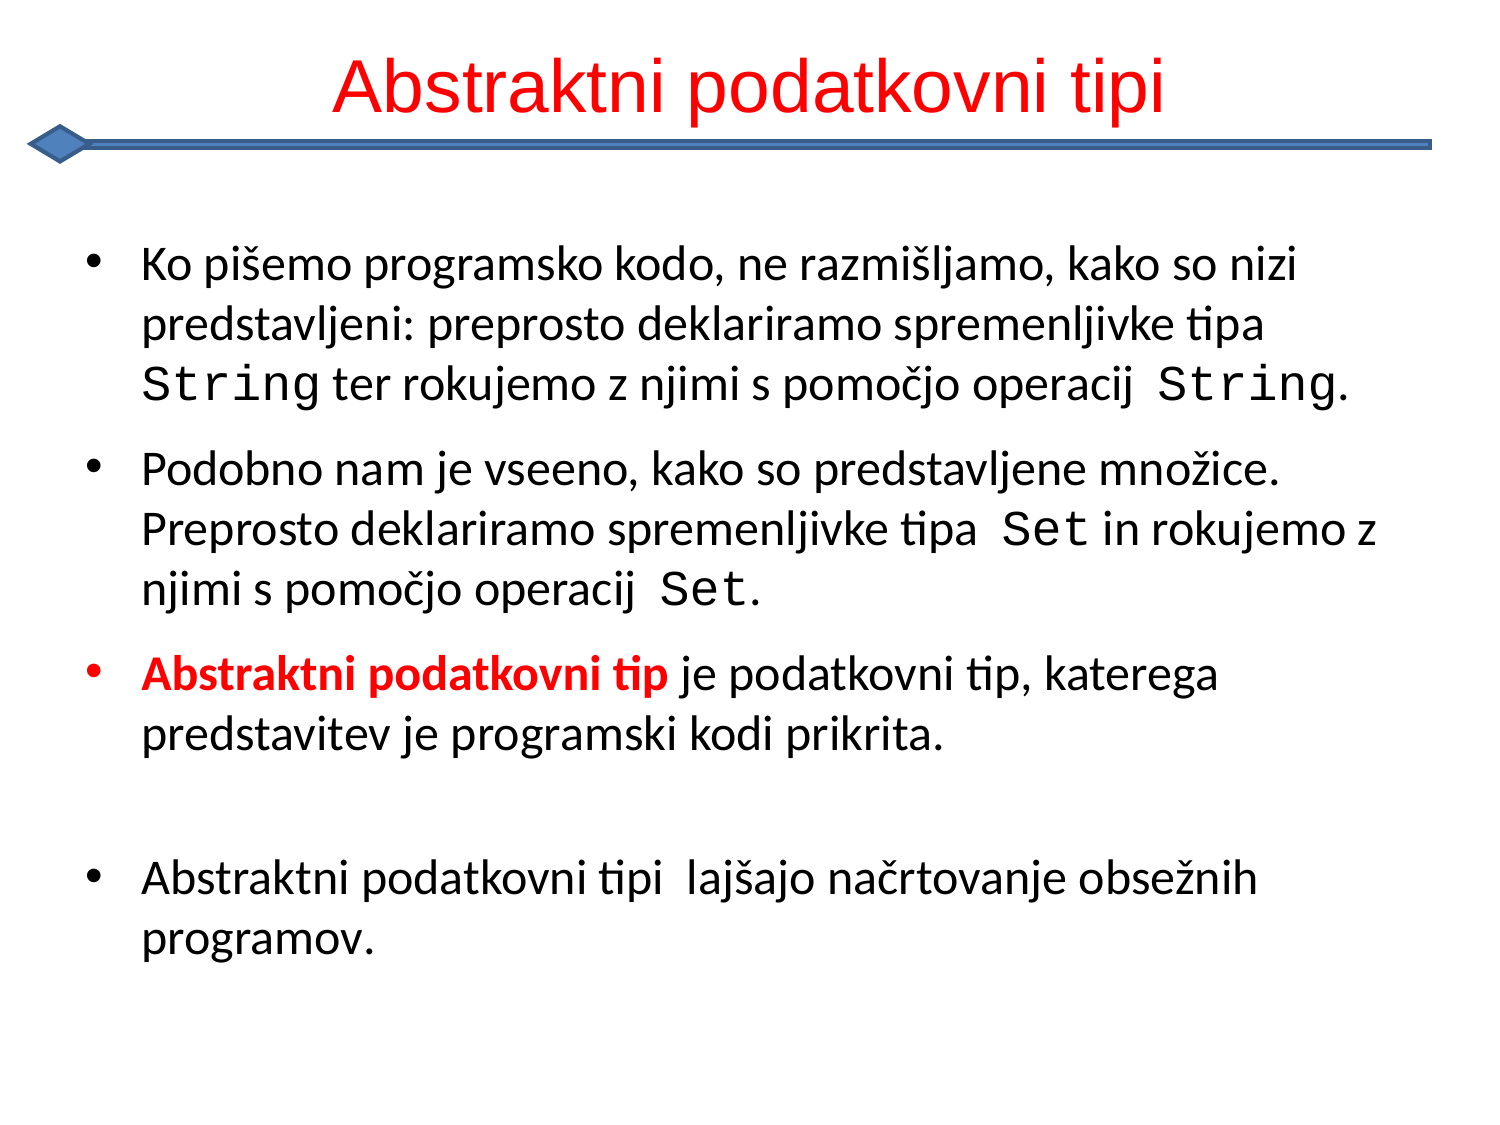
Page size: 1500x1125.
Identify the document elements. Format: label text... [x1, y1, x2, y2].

list Ko pišemo programsko kodo, ne razmišljamo, kako so nizi predstavljeni: preprosto deklariramo spremenljivke tipa String ter rokujemo z njimi s pomočjo operacij String. Podobno nam je vseeno, kako so predstavljene množice. Preprosto deklariramo spremenljivke tipa Set in rokujemo z njimi s pomočjo operacij Set. Abstraktni podatkovni tip je podatkovni tip, katerega predstavitev je programski kodi prikrita. Abstraktni podatkovni tipi lajšajo načrtovanje obsežnih programov. [70, 222, 1418, 1033]
title Abstraktni podatkovni tipi [75, 23, 1426, 141]
